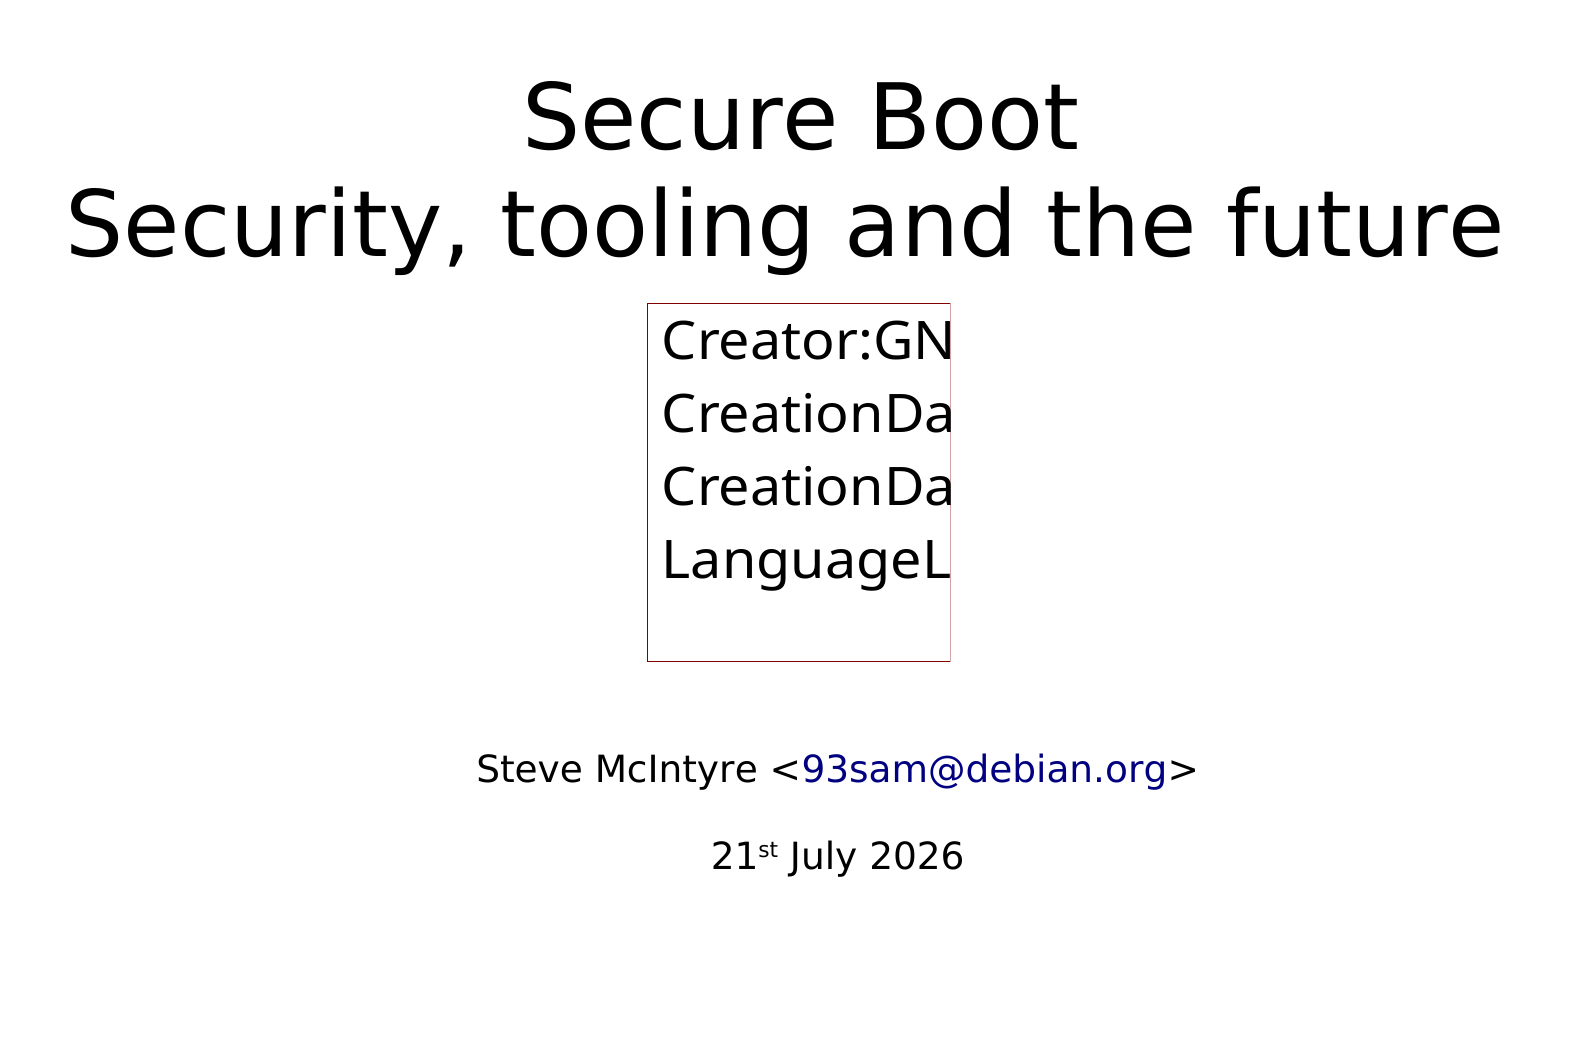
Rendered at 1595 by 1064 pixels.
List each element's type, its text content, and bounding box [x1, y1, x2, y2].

title Secure Boot Security, tooling and the future [65, 0, 1538, 451]
picture [644, 299, 951, 662]
subtitle Steve McIntyre <93sam@debian.org> 21st July 2026 [102, 562, 1538, 1064]
